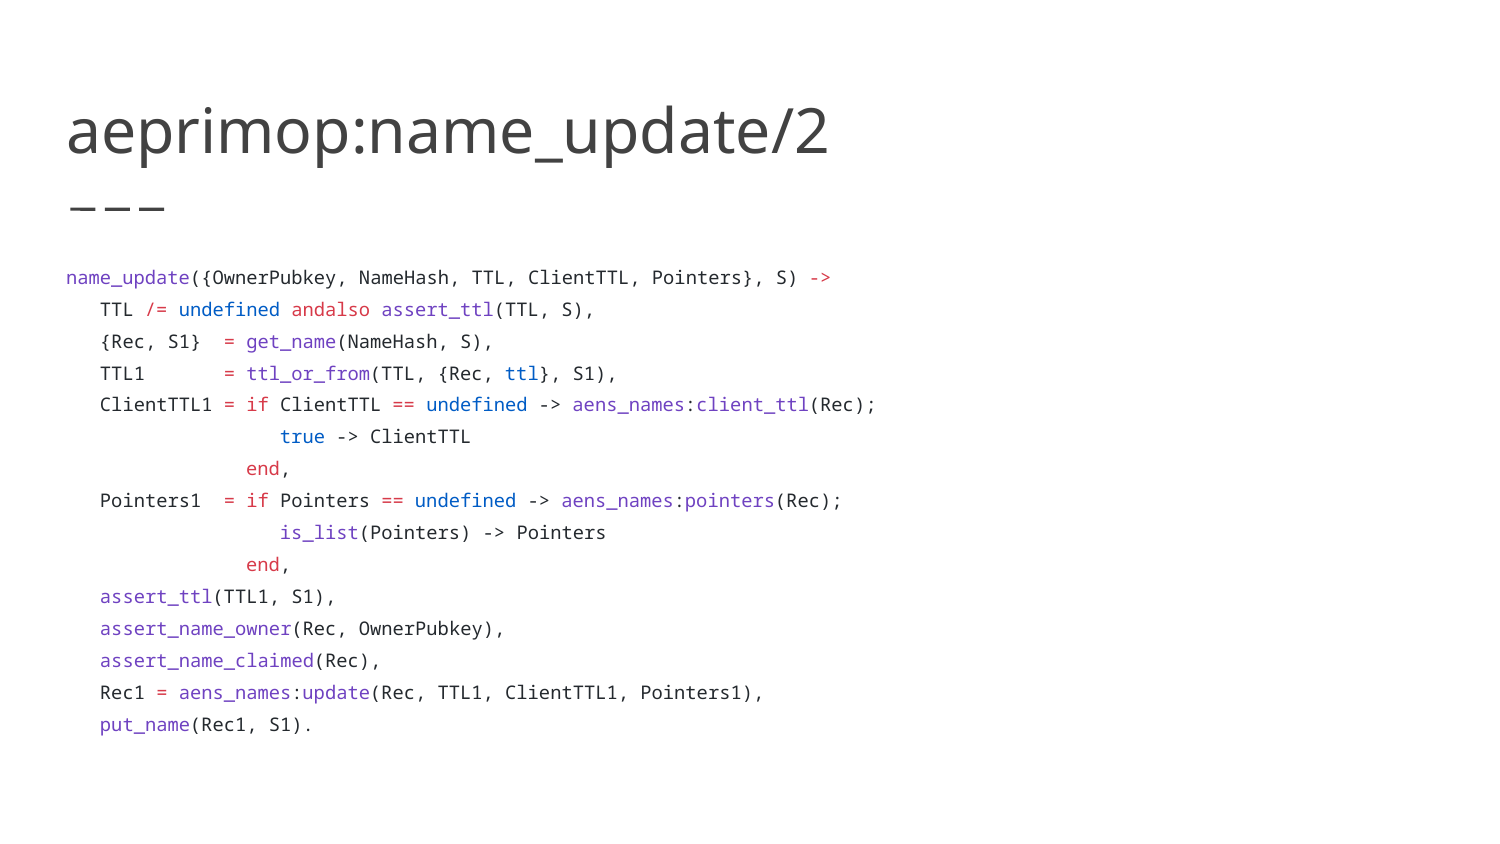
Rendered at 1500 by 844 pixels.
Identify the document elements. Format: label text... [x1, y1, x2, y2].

title aeprimop:name_update/2 [51, 61, 1449, 182]
list name_update({OwnerPubkey, NameHash, TTL, ClientTTL, Pointers}, S) -> TTL /= undefined andalso assert_ttl(TTL, S), {Rec, S1} = get_name(NameHash, S), TTL1 = ttl_or_from(TTL, {Rec, ttl}, S1), ClientTTL1 = if ClientTTL == undefined -> aens_names:client_ttl(Rec); true -> ClientTTL end, Pointers1 = if Pointers == undefined -> aens_names:pointers(Rec); is_list(Pointers) -> Pointers end, assert_ttl(TTL1, S1), assert_name_owner(Rec, OwnerPubkey), assert_name_claimed(Rec), Rec1 = aens_names:update(Rec, TTL1, ClientTTL1, Pointers1), put_name(Rec1, S1). [51, 240, 1449, 750]
